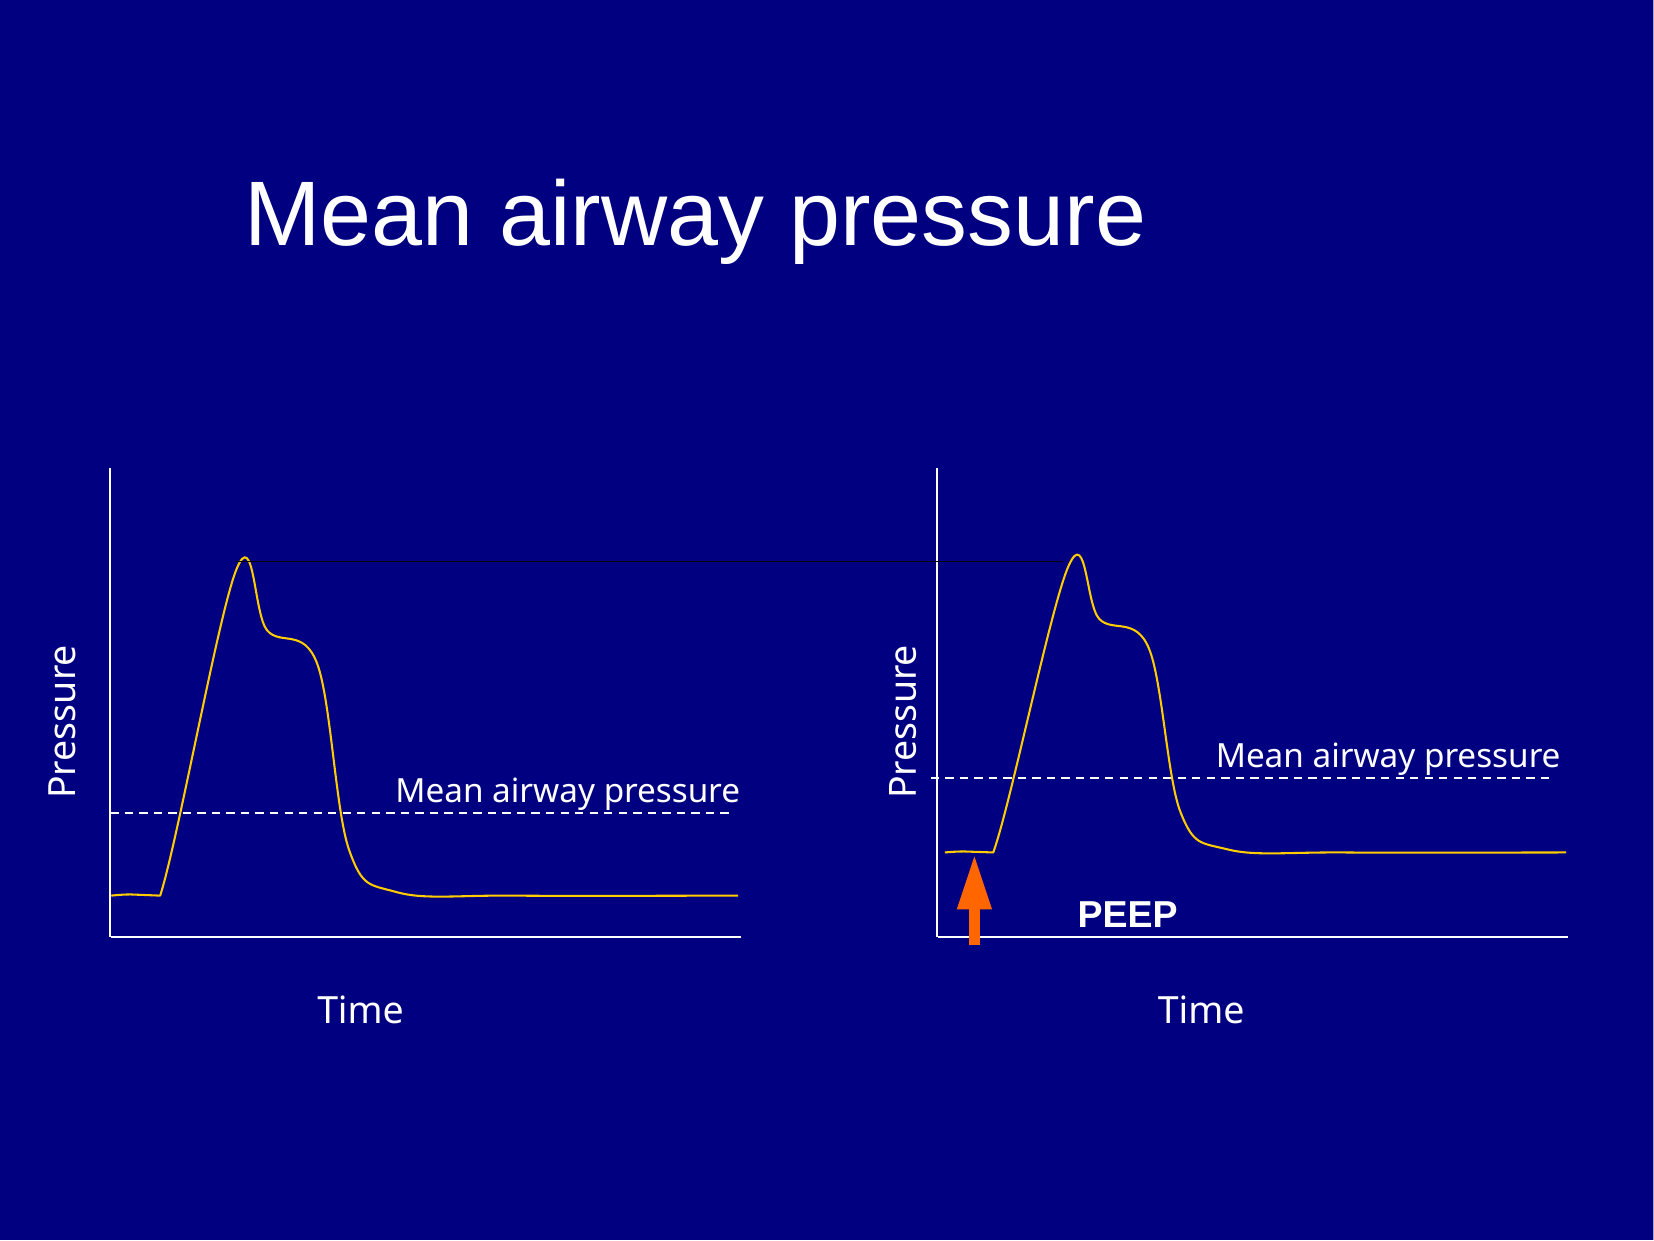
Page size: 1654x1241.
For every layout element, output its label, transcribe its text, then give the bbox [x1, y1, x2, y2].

title Mean airway pressure [124, 110, 1268, 317]
text_box PEEP [1062, 885, 1193, 944]
text_box Mean airway pressure [1201, 724, 1577, 786]
text_box Time [1142, 975, 1260, 1043]
text_box Mean airway pressure [380, 759, 756, 820]
text_box Time [302, 975, 419, 1043]
text_box Pressure [868, 629, 935, 814]
text_box Pressure [27, 629, 94, 814]
